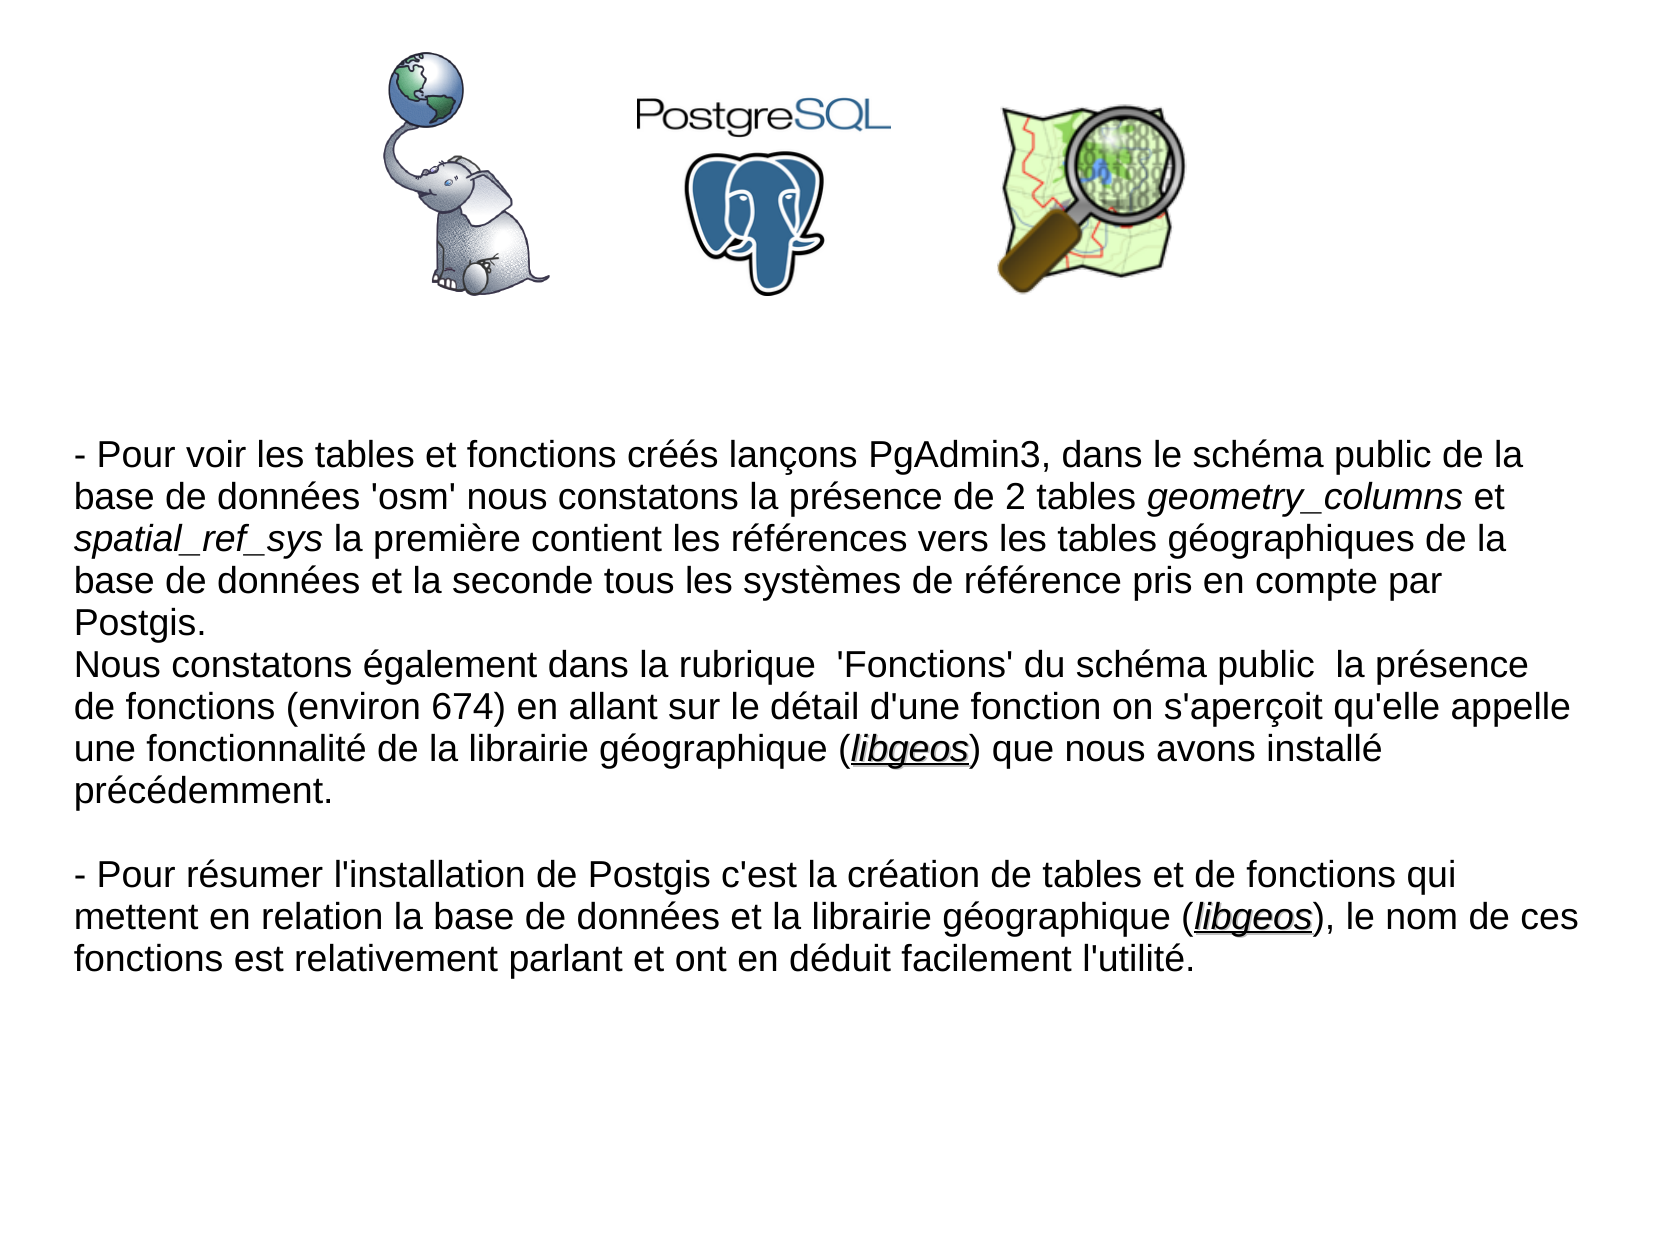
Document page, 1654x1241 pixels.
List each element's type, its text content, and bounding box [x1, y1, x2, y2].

picture [637, 94, 891, 296]
text_box - Pour voir les tables et fonctions créés lançons PgAdmin3, dans le schéma public de la base de données 'osm' nous constatons la présence de 2 tables geometry_columns et spatial_ref_sys la première contient les références vers les tables géographiques de la base de données et la seconde tous les systèmes de référence pris en compte par Postgis. Nous constatons également dans la rubrique 'Fonctions' du schéma public la présence de fonctions (environ 674) en allant sur le détail d'une fonction on s'aperçoit qu'elle appelle une fonctionnalité de la librairie géographique (libgeos) que nous avons installé précédemment. - Pour résumer l'installation de Postgis c'est la création de tables et de fonctions qui mettent en relation la base de données et la librairie géographique (libgeos), le nom de ces fonctions est relativement parlant et ont en déduit facilement l'utilité. [59, 383, 1596, 987]
picture [962, 100, 1190, 296]
picture [383, 52, 550, 296]
